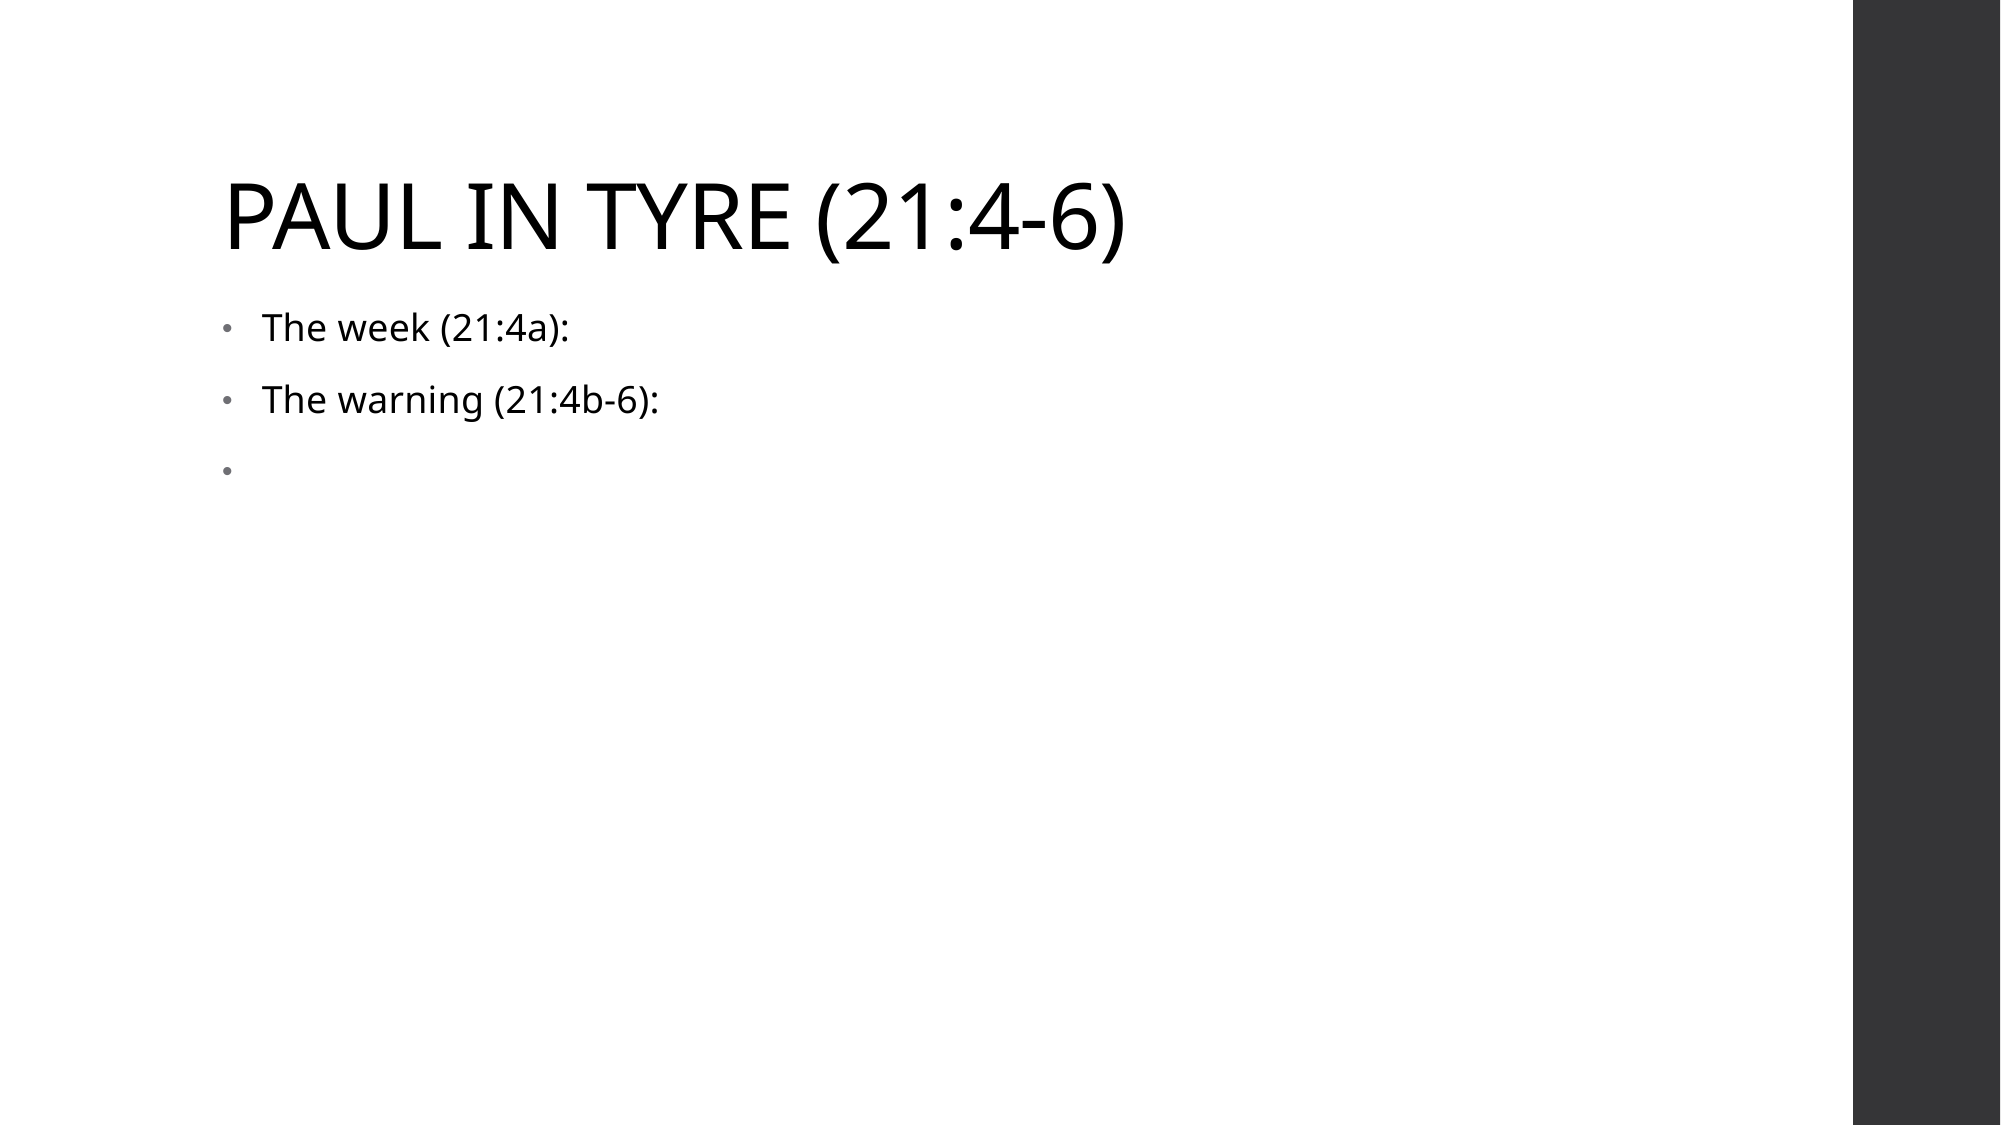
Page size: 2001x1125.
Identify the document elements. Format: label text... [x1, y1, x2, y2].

list The week (21:4a): The warning (21:4b-6): [206, 299, 1617, 1014]
title PAUL IN TYRE (21:4-6) [206, 60, 1797, 278]
